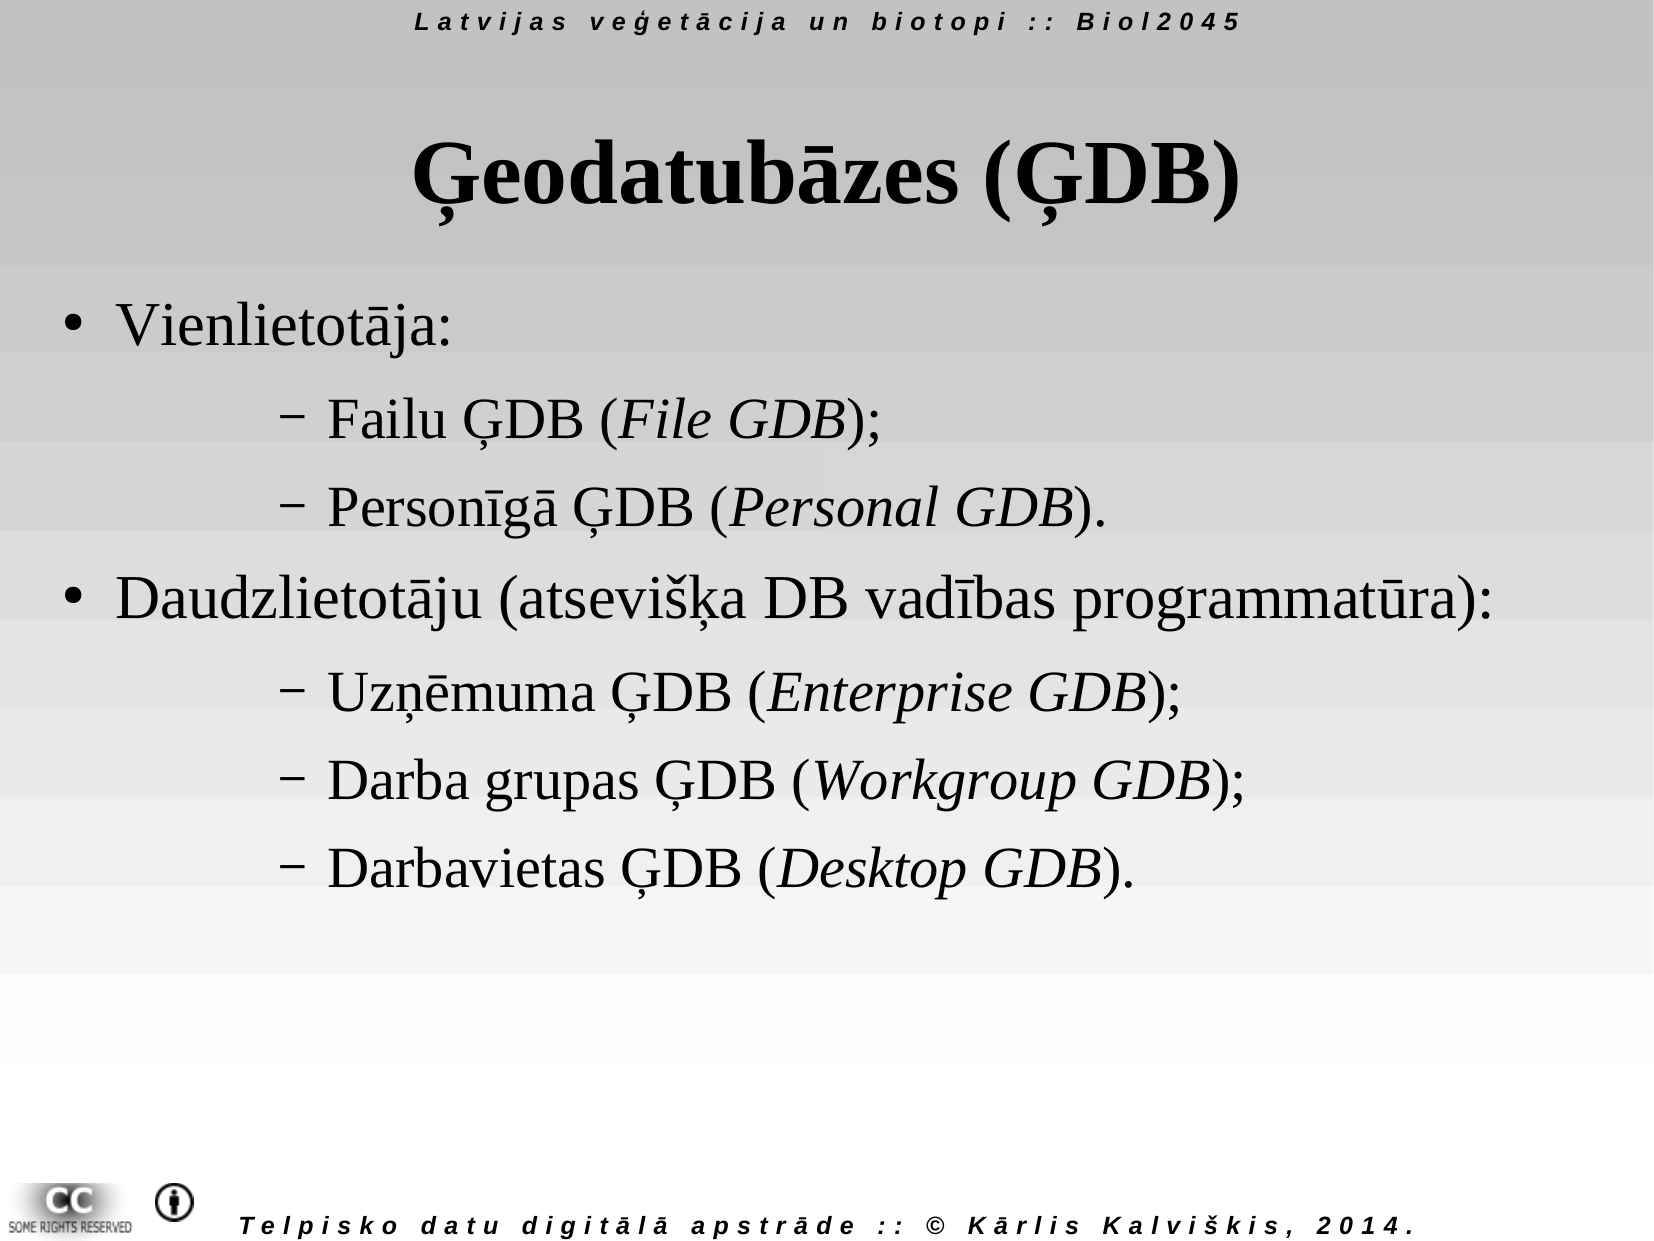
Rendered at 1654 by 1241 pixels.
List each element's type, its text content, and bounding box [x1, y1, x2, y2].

list Vienlietotāja: Failu ĢDB (File GDB); Personīgā ĢDB (Personal GDB). Daudzlietotāju (atsevišķa DB vadības programmatūra): Uzņēmuma ĢDB (Enterprise GDB); Darba grupas ĢDB (Workgroup GDB); Darbavietas ĢDB (Desktop GDB). [44, 289, 1610, 1113]
title Ģeodatubāzes (ĢDB) [29, 49, 1625, 296]
picture [0, 0, 1654, 1241]
